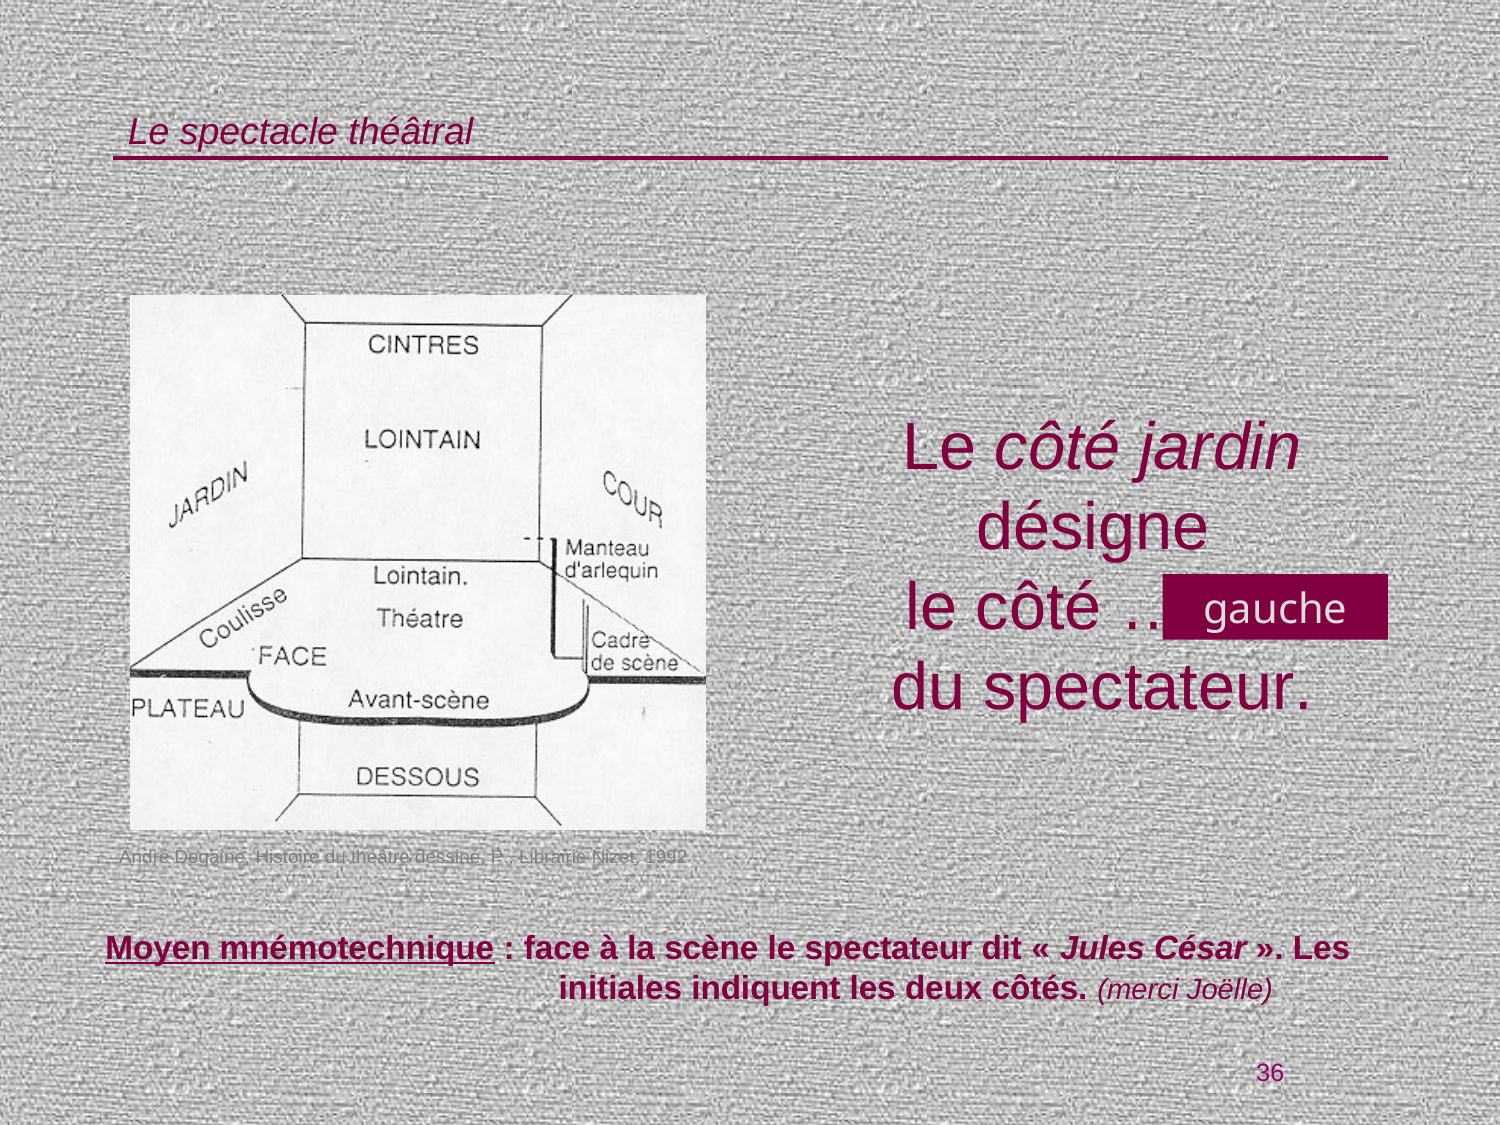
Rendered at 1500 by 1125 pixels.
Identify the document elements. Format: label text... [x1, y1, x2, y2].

text_box Moyen mnémotechnique : face à la scène le spectateur dit « Jules César ». Les initiales indiquent les deux côtés. (merci Joëlle) [90, 918, 1407, 1015]
text_box André Degaine, Histoire du théâtre dessiné, P., Librairie Nizet, 1992 [104, 837, 702, 876]
text_box Le côté jardin désigne le côté … du spectateur. [811, 394, 1394, 731]
text_box gauche [1162, 574, 1388, 640]
picture [0, 0, 1500, 1125]
